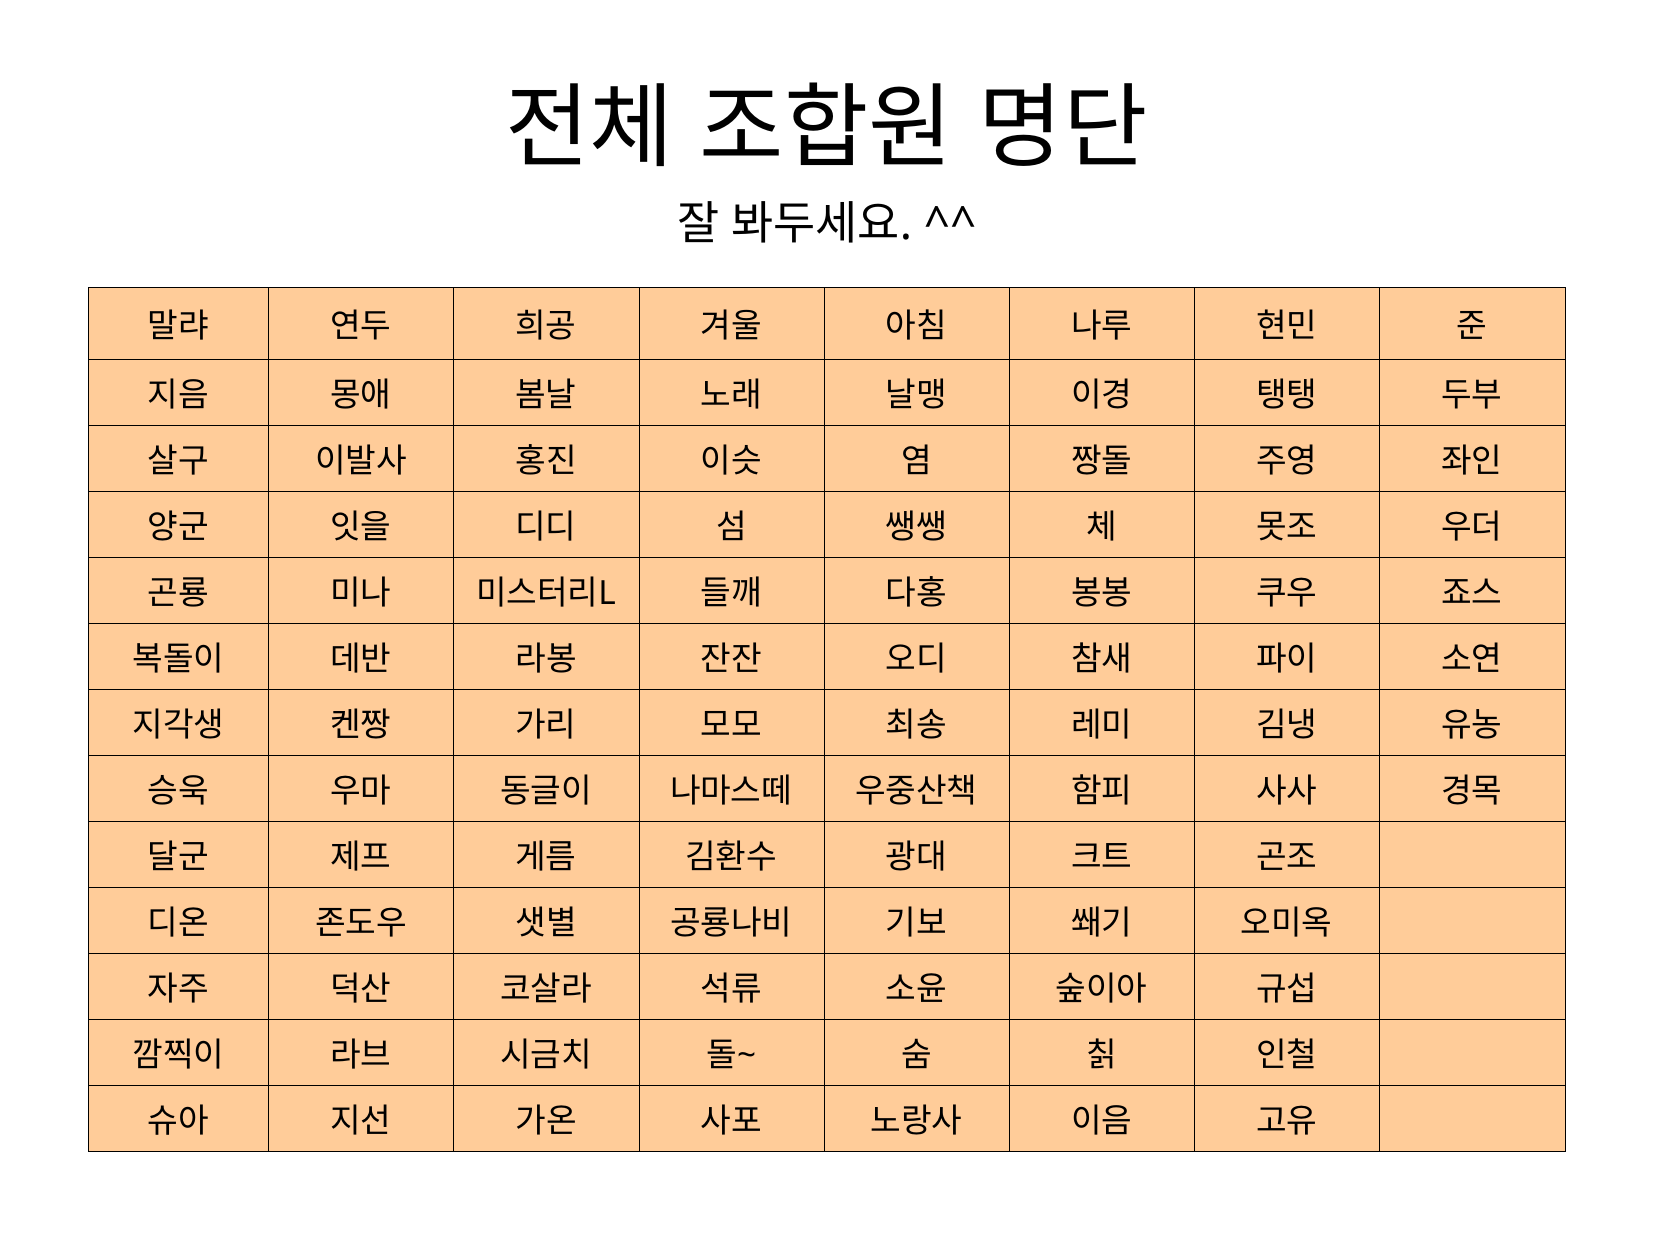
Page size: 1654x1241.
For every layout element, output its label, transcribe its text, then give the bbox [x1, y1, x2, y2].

table_header 겨울 [640, 288, 824, 359]
table_cell 제프 [269, 822, 453, 887]
table_cell 가온 [454, 1086, 639, 1151]
table_cell 오디 [825, 624, 1009, 689]
table_header 말랴 [89, 288, 268, 359]
table_cell [1380, 1086, 1565, 1151]
table_cell 잇을 [269, 492, 453, 557]
table_cell 소윤 [825, 954, 1009, 1019]
table_cell 짱돌 [1010, 426, 1194, 491]
table_cell 게름 [454, 822, 639, 887]
table_cell 광대 [825, 822, 1009, 887]
table_cell 우마 [269, 756, 453, 821]
table_cell 이음 [1010, 1086, 1194, 1151]
table_cell 미나 [269, 558, 453, 623]
table_cell 이발사 [269, 426, 453, 491]
table_cell 숨 [825, 1020, 1009, 1085]
table_cell 켄짱 [269, 690, 453, 755]
table_cell 섬 [640, 492, 824, 557]
table_cell 두부 [1380, 360, 1565, 425]
table_cell 기보 [825, 888, 1009, 953]
table_cell 잔잔 [640, 624, 824, 689]
table_cell [1380, 954, 1565, 1019]
table_cell [1380, 1020, 1565, 1085]
table_cell 주영 [1195, 426, 1379, 491]
table_header 아침 [825, 288, 1009, 359]
table_cell 못조 [1195, 492, 1379, 557]
table_header 현민 [1195, 288, 1379, 359]
table_cell 지각생 [89, 690, 268, 755]
table_cell 복돌이 [89, 624, 268, 689]
table_cell 코살라 [454, 954, 639, 1019]
table_cell 함피 [1010, 756, 1194, 821]
table_cell 오미옥 [1195, 888, 1379, 953]
table_cell 고유 [1195, 1086, 1379, 1151]
table_cell 날맹 [825, 360, 1009, 425]
table_cell 참새 [1010, 624, 1194, 689]
table_cell 디디 [454, 492, 639, 557]
table_cell 디온 [89, 888, 268, 953]
table_cell 공룡나비 [640, 888, 824, 953]
table_cell 인철 [1195, 1020, 1379, 1085]
table_cell 사포 [640, 1086, 824, 1151]
table_cell 크트 [1010, 822, 1194, 887]
table_cell 봉봉 [1010, 558, 1194, 623]
table_header 연두 [269, 288, 453, 359]
table_cell 샛별 [454, 888, 639, 953]
table_cell 죠스 [1380, 558, 1565, 623]
table_cell 들깨 [640, 558, 824, 623]
table_cell 김냉 [1195, 690, 1379, 755]
table_header 나루 [1010, 288, 1194, 359]
table_cell 쌩쌩 [825, 492, 1009, 557]
table_cell 숲이아 [1010, 954, 1194, 1019]
table_cell 경목 [1380, 756, 1565, 821]
table_cell 덕산 [269, 954, 453, 1019]
table_cell 파이 [1195, 624, 1379, 689]
table_cell 좌인 [1380, 426, 1565, 491]
table_cell 달군 [89, 822, 268, 887]
table_cell 지선 [269, 1086, 453, 1151]
table_cell 쐐기 [1010, 888, 1194, 953]
table_cell 모모 [640, 690, 824, 755]
table_cell 이슷 [640, 426, 824, 491]
table_cell 다홍 [825, 558, 1009, 623]
title 전체 조합원 명단 잘 봐두세요. ^^ [82, 49, 1571, 257]
table_cell 나마스떼 [640, 756, 824, 821]
table_cell 자주 [89, 954, 268, 1019]
table_cell 이경 [1010, 360, 1194, 425]
table_cell 유농 [1380, 690, 1565, 755]
table_cell 존도우 [269, 888, 453, 953]
table_cell 규섭 [1195, 954, 1379, 1019]
table_cell 라봉 [454, 624, 639, 689]
table_cell 사사 [1195, 756, 1379, 821]
table_cell 노랑사 [825, 1086, 1009, 1151]
table_cell 승욱 [89, 756, 268, 821]
table_header 희공 [454, 288, 639, 359]
table_cell 곤조 [1195, 822, 1379, 887]
table_cell 체 [1010, 492, 1194, 557]
table_cell 몽애 [269, 360, 453, 425]
table_cell 가리 [454, 690, 639, 755]
table_cell 탱탱 [1195, 360, 1379, 425]
table_cell 우중산책 [825, 756, 1009, 821]
table_cell 슈아 [89, 1086, 268, 1151]
table_cell [1380, 888, 1565, 953]
table_cell 소연 [1380, 624, 1565, 689]
table_cell 노래 [640, 360, 824, 425]
table_cell 시금치 [454, 1020, 639, 1085]
table_cell 동글이 [454, 756, 639, 821]
table_cell 양군 [89, 492, 268, 557]
table_cell [1380, 822, 1565, 887]
table_cell 칡 [1010, 1020, 1194, 1085]
table_cell 데반 [269, 624, 453, 689]
table_cell 석류 [640, 954, 824, 1019]
table_cell 살구 [89, 426, 268, 491]
table_cell 깜찍이 [89, 1020, 268, 1085]
table_cell 최송 [825, 690, 1009, 755]
table_cell 레미 [1010, 690, 1194, 755]
table_cell 미스터리L [454, 558, 639, 623]
table_header 준 [1380, 288, 1565, 359]
table_cell 김환수 [640, 822, 824, 887]
table_cell 곤룡 [89, 558, 268, 623]
table_cell 봄날 [454, 360, 639, 425]
table_cell 홍진 [454, 426, 639, 491]
table_cell 지음 [89, 360, 268, 425]
table_cell 우더 [1380, 492, 1565, 557]
table_cell 라브 [269, 1020, 453, 1085]
table_cell 염 [825, 426, 1009, 491]
table_cell 쿠우 [1195, 558, 1379, 623]
